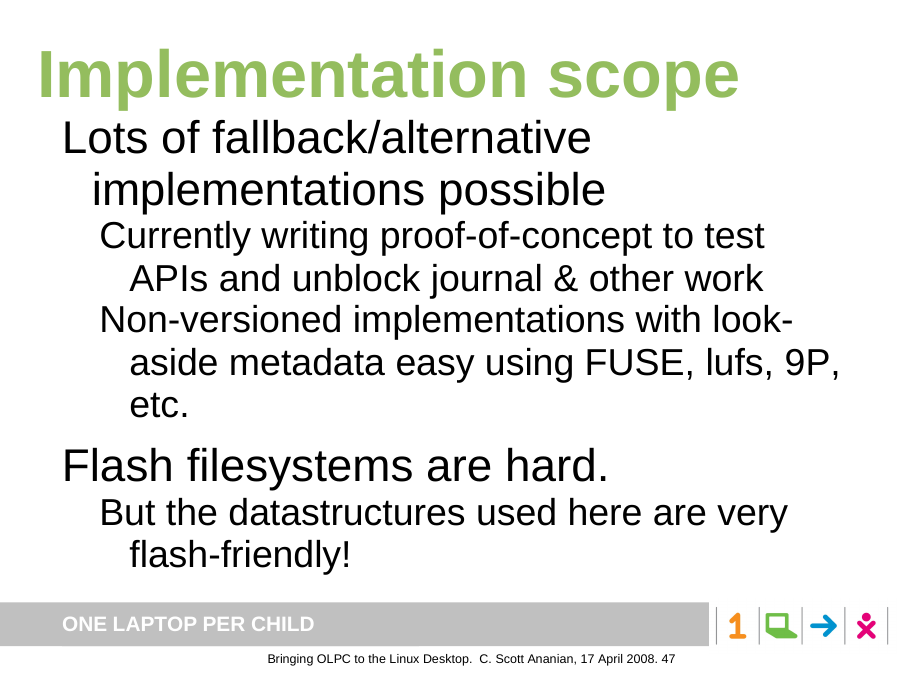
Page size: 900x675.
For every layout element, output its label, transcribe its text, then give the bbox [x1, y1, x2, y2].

list Lots of fallback/alternative implementations possible Currently writing proof-of-concept to test APIs and unblock journal & other work Non-versioned implementations with look-aside metadata easy using FUSE, lufs, 9P, etc. Flash filesystems are hard. But the datastructures used here are very flash-friendly! [61, 112, 844, 675]
title Implementation scope [37, 37, 856, 225]
picture [844, 598, 897, 654]
